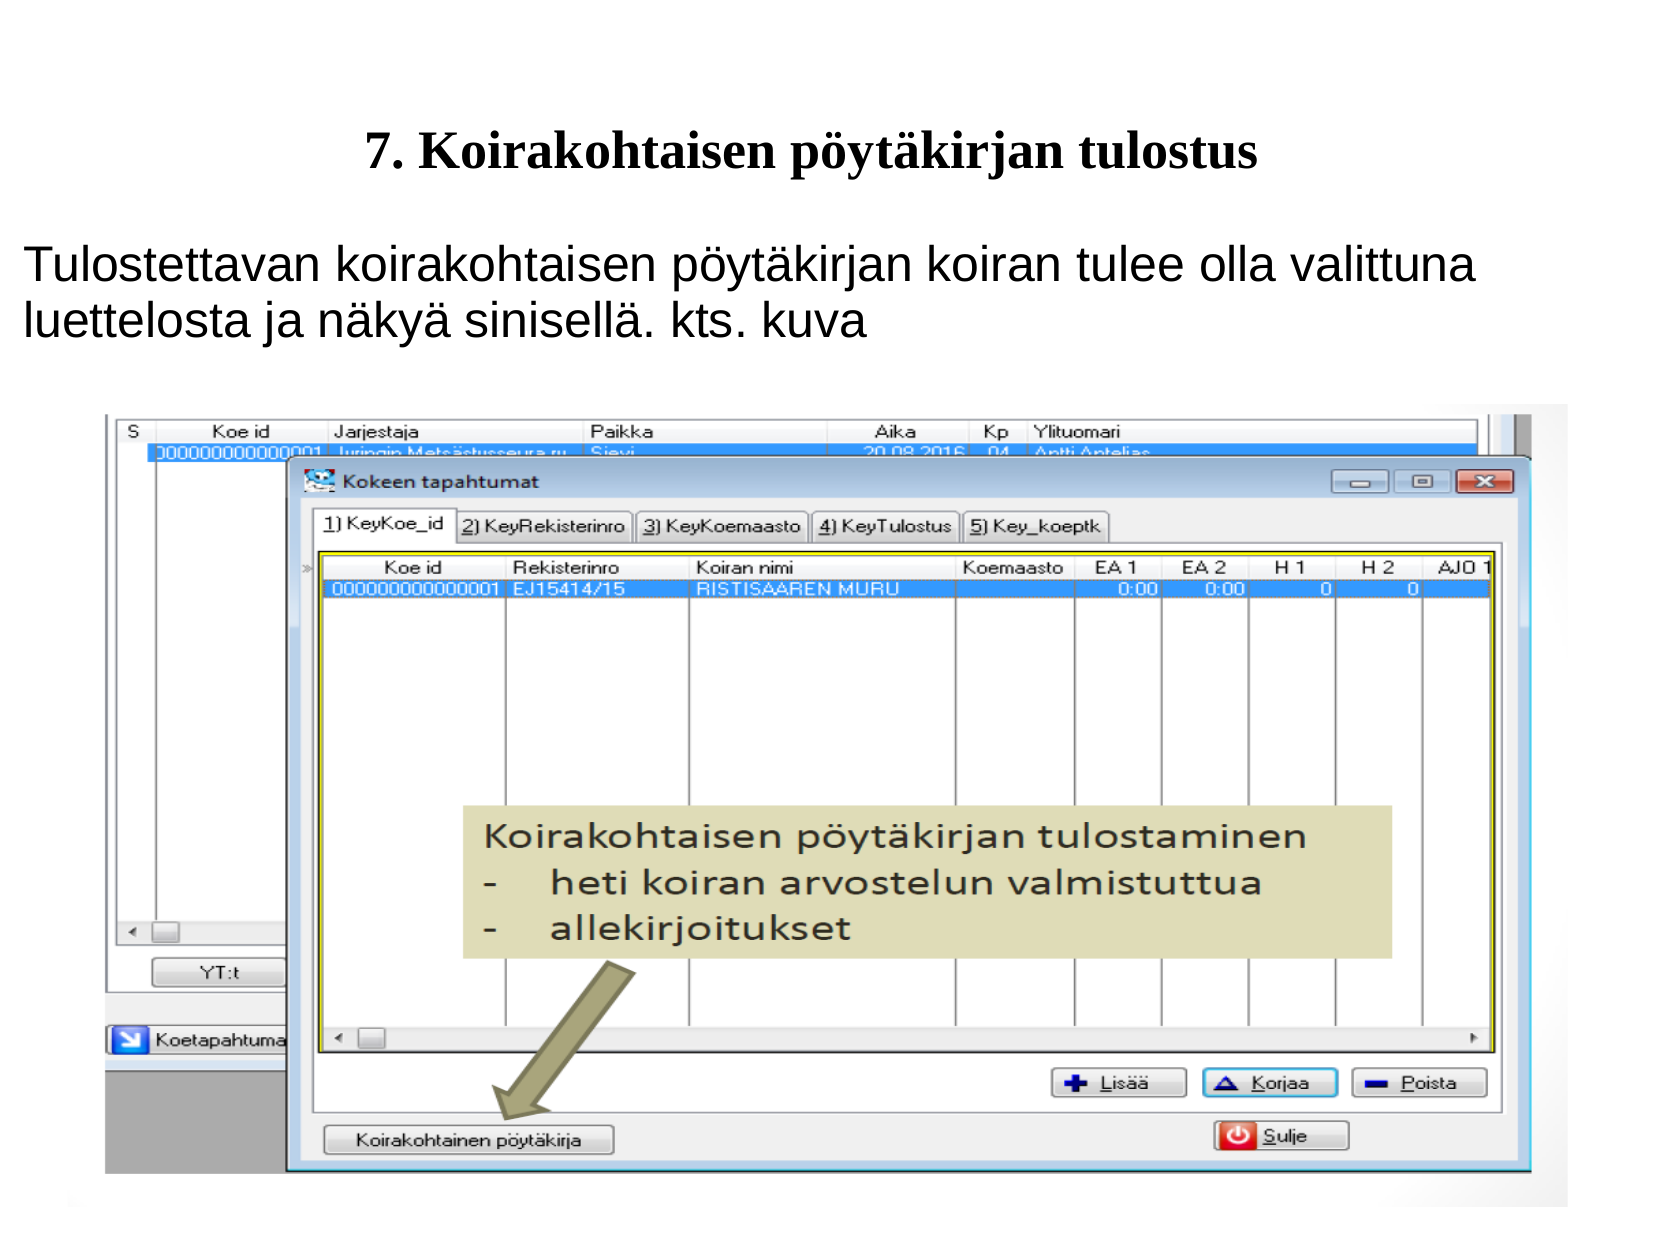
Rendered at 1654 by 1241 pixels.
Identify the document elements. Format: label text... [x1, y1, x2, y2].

list Tulostettavan koirakohtaisen pöytäkirjan koiran tulee olla valittuna luettelosta ja näkyä sinisellä. kts. kuva [23, 236, 1654, 348]
title 7. Koirakohtaisen pöytäkirjan tulostus [118, 112, 1506, 189]
picture [67, 404, 1568, 1207]
